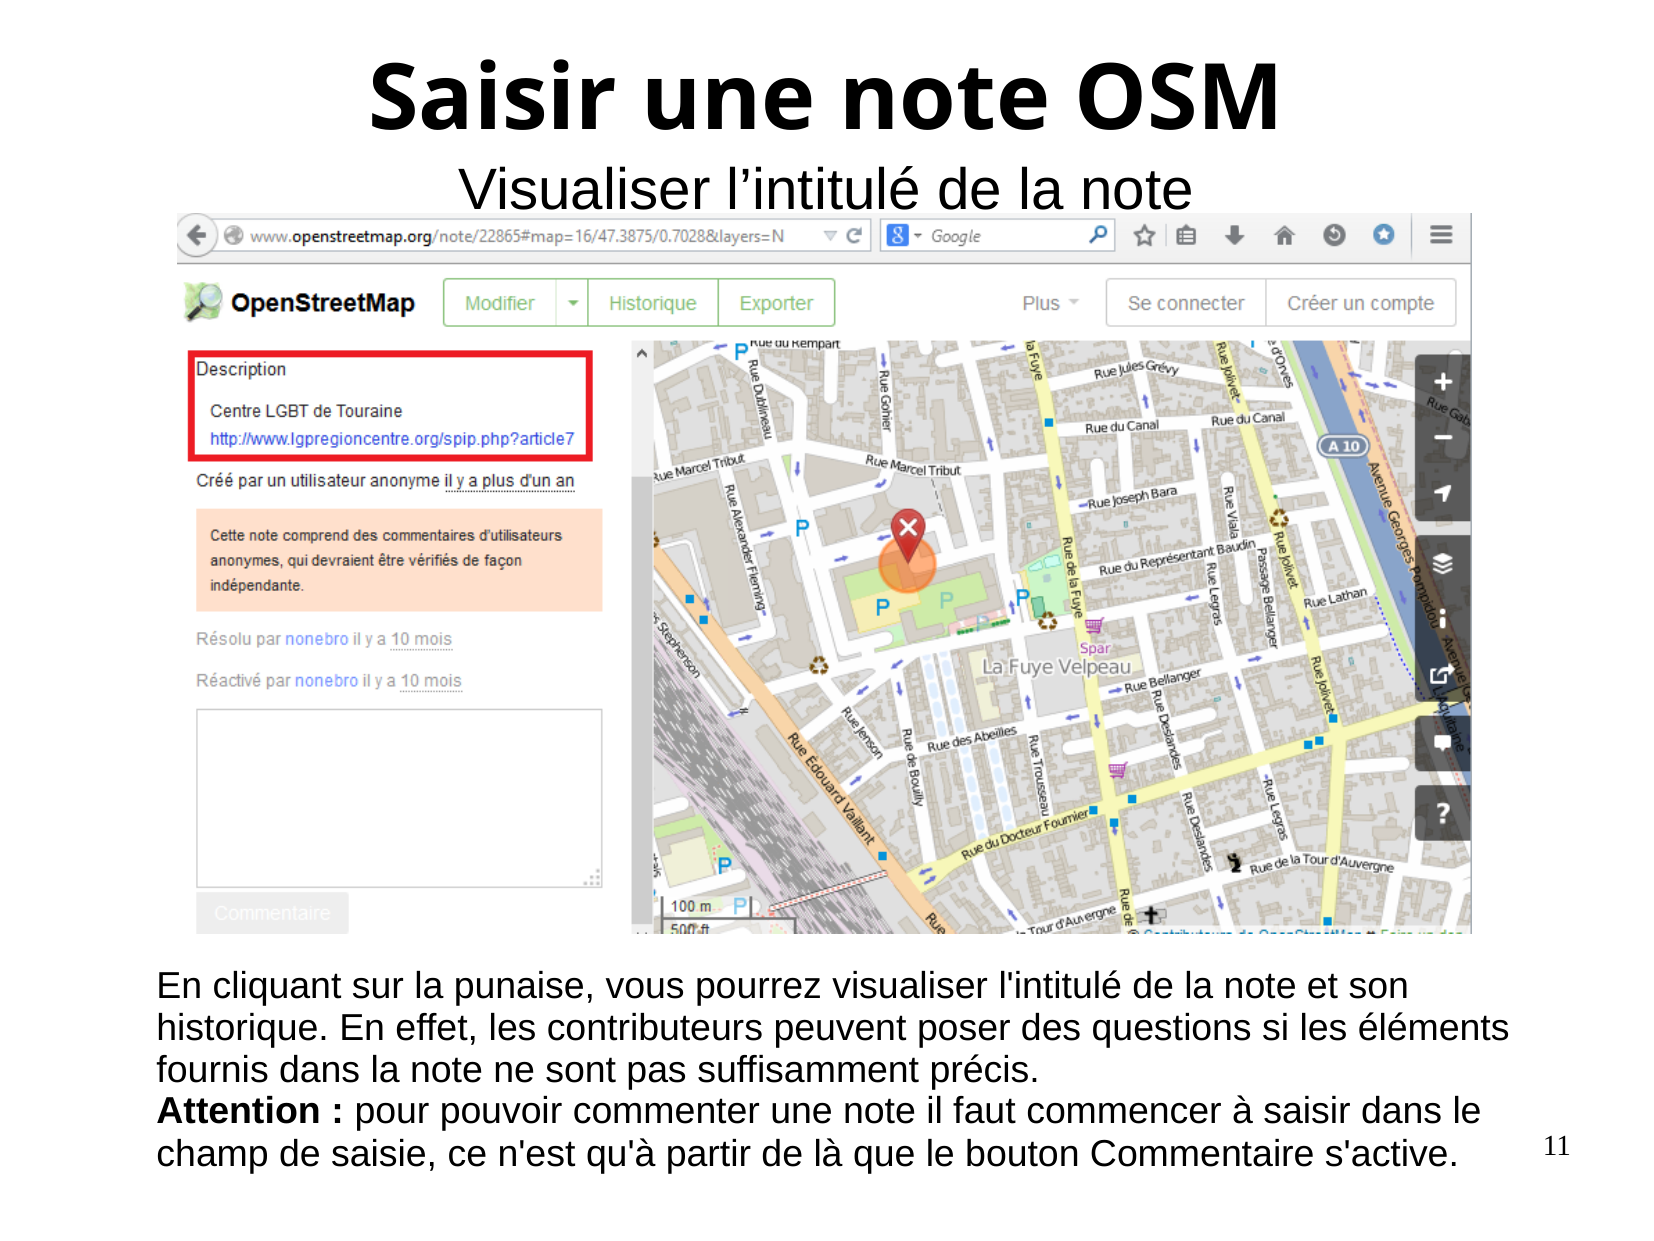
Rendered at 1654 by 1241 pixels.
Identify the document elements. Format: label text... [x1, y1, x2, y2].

text_box En cliquant sur la punaise, vous pourrez visualiser l'intitulé de la note et son historique. En effet, les contributeurs peuvent poser des questions si les éléments fournis dans la note ne sont pas suffisamment précis. Attention : pour pouvoir commenter une note il faut commencer à saisir dans le champ de saisie, ce n'est qu'à partir de là que le bouton Commentaire s'active. [141, 956, 1548, 1183]
title Saisir une note OSM Visualiser l’intitulé de la note [82, 23, 1571, 231]
picture [177, 213, 1472, 934]
